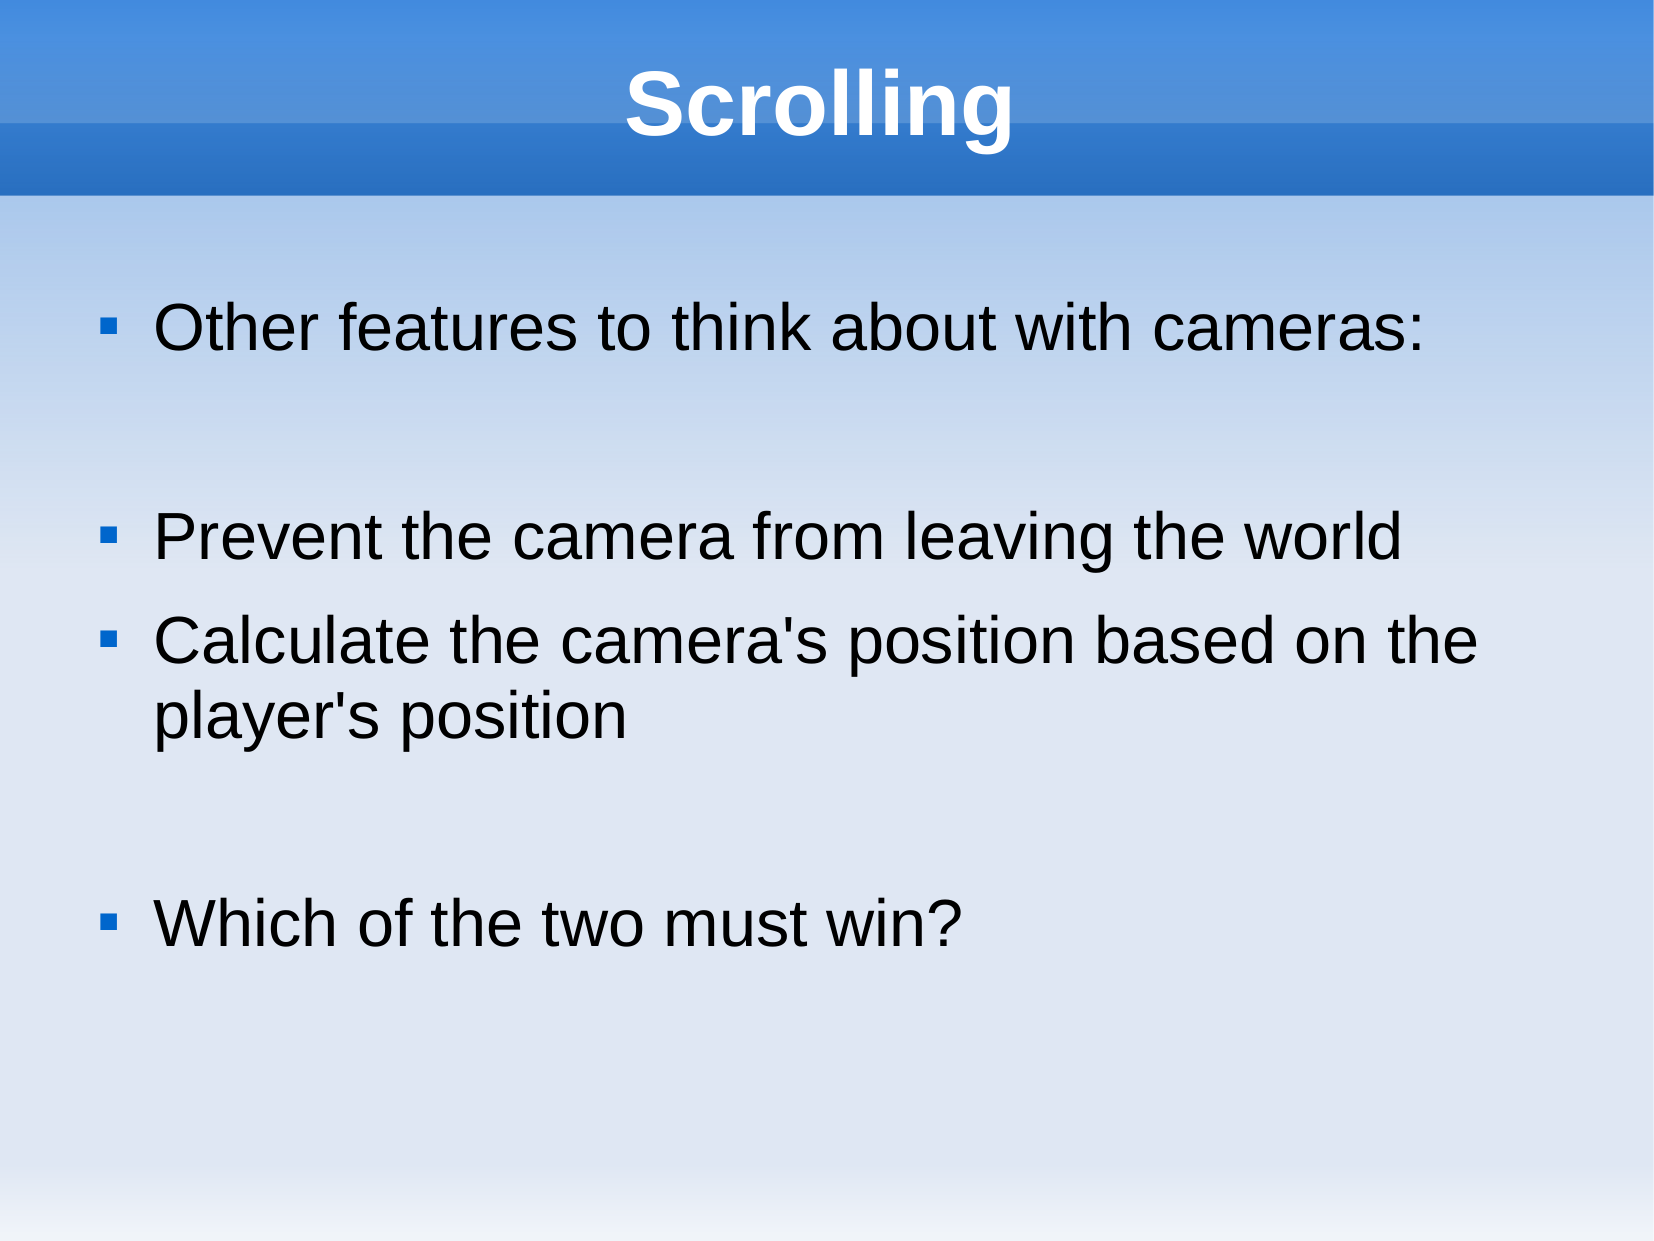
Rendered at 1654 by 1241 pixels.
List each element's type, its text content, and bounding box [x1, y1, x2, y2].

title Scrolling [76, 0, 1565, 208]
list Other features to think about with cameras: Prevent the camera from leaving the world Calculate the camera's position based on the player's position Which of the two must win? [82, 290, 1571, 1109]
picture [0, 0, 1654, 1241]
